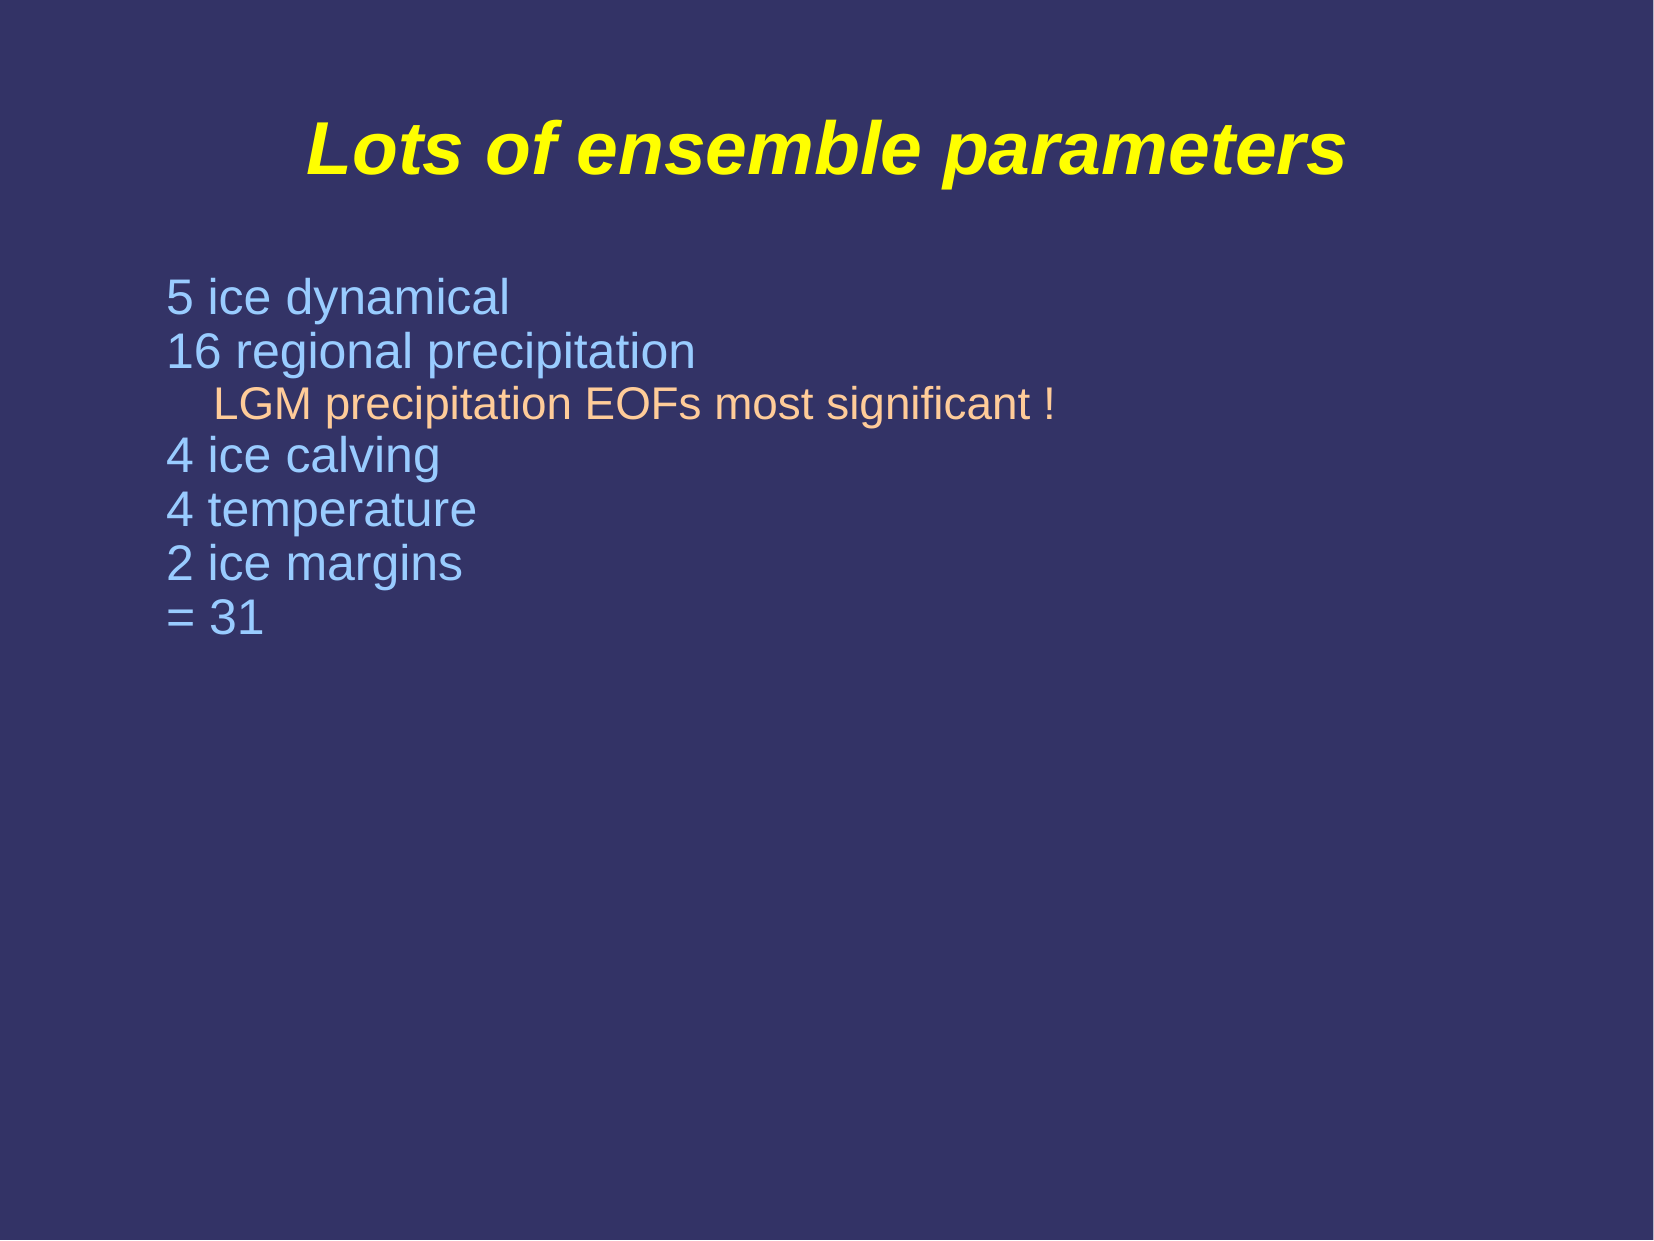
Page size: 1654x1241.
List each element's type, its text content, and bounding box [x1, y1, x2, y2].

list 5 ice dynamical 16 regional precipitation LGM precipitation EOFs most significant ! 4 ice calving 4 temperature 2 ice margins = 31 [154, 271, 1536, 1159]
title Lots of ensemble parameters [121, 49, 1534, 250]
